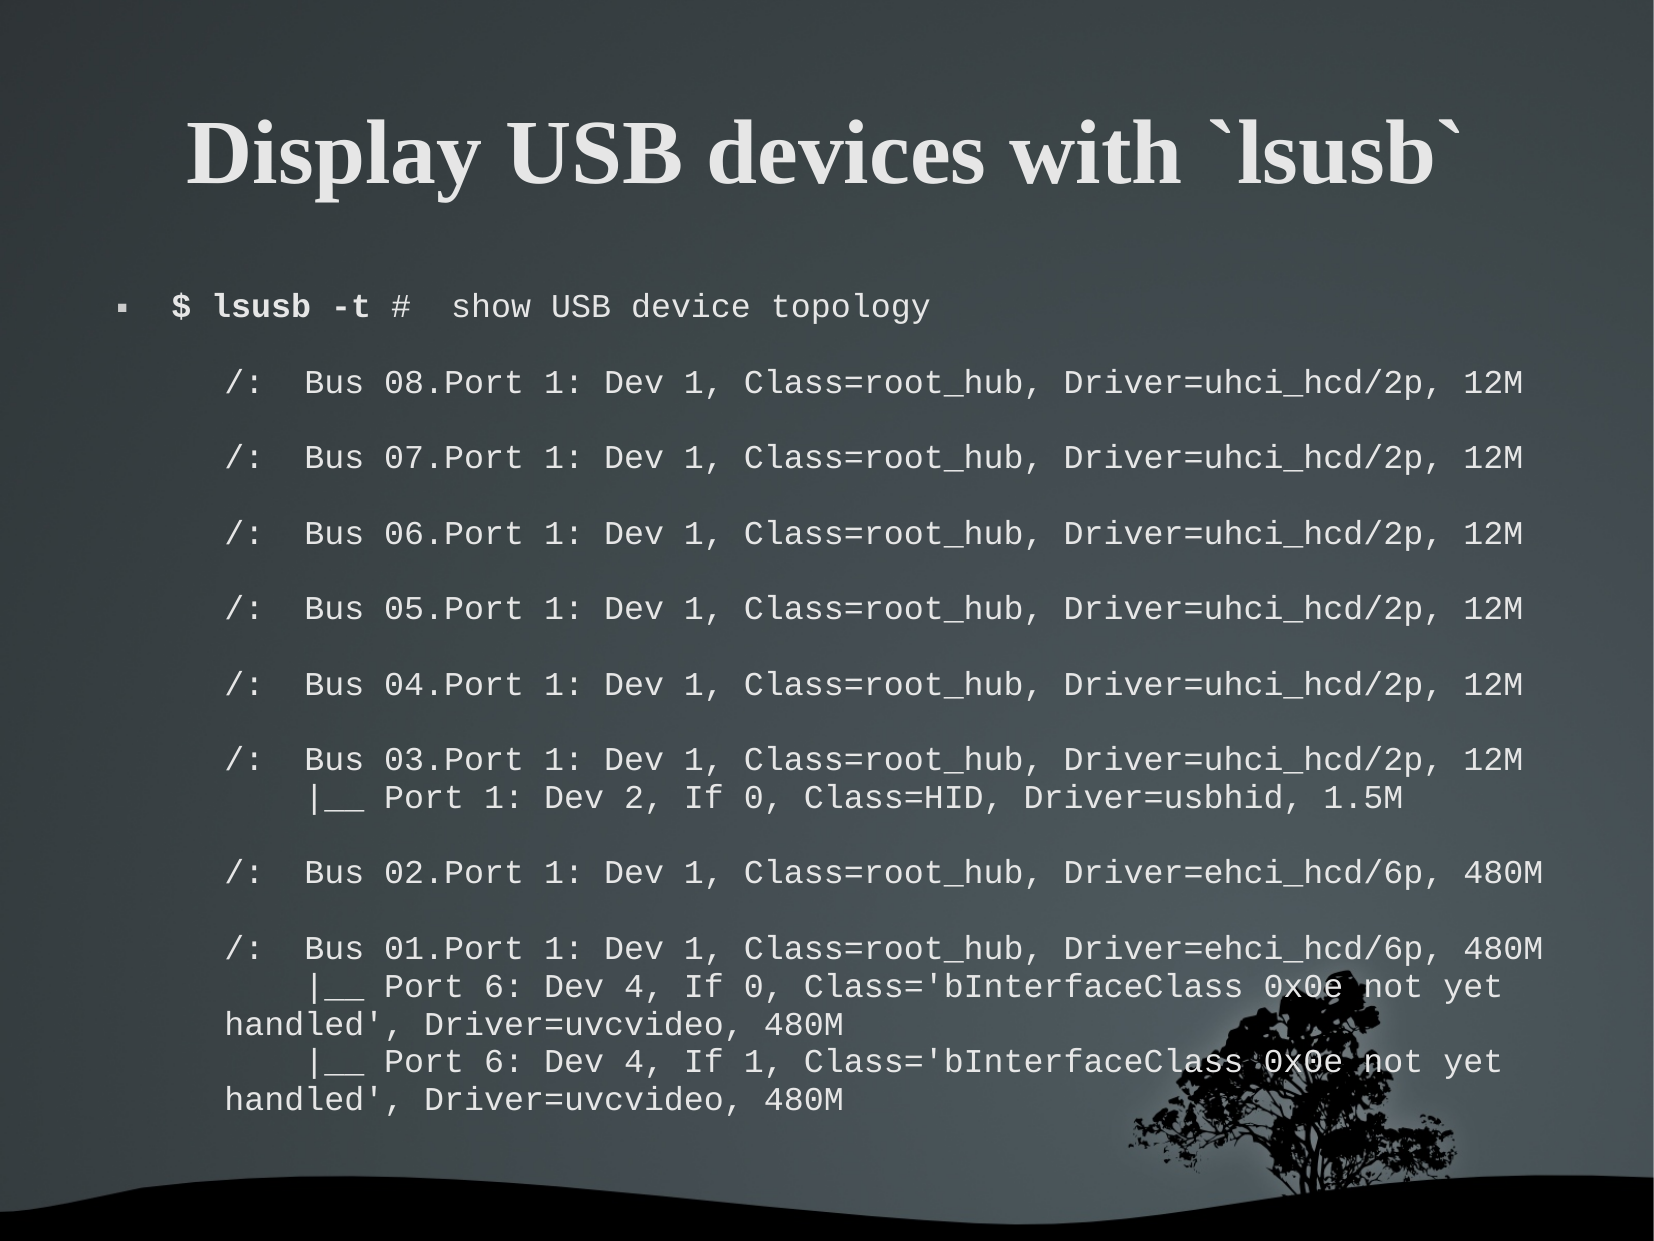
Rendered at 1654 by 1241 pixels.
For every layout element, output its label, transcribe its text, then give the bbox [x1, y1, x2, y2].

picture [0, 0, 1654, 1241]
list $ lsusb -t # show USB device topology /: Bus 08.Port 1: Dev 1, Class=root_hub, Driver=uhci_hcd/2p, 12M /: Bus 07.Port 1: Dev 1, Class=root_hub, Driver=uhci_hcd/2p, 12M /: Bus 06.Port 1: Dev 1, Class=root_hub, Driver=uhci_hcd/2p, 12M /: Bus 05.Port 1: Dev 1, Class=root_hub, Driver=uhci_hcd/2p, 12M /: Bus 04.Port 1: Dev 1, Class=root_hub, Driver=uhci_hcd/2p, 12M /: Bus 03.Port 1: Dev 1, Class=root_hub, Driver=uhci_hcd/2p, 12M |__ Port 1: Dev 2, If 0, Class=HID, Driver=usbhid, 1.5M /: Bus 02.Port 1: Dev 1, Class=root_hub, Driver=ehci_hcd/6p, 480M /: Bus 01.Port 1: Dev 1, Class=root_hub, Driver=ehci_hcd/6p, 480M |__ Port 6: Dev 4, If 0, Class='bInterfaceClass 0x0e not yet handled', Driver=uvcvideo, 480M |__ Port 6: Dev 4, If 1, Class='bInterfaceClass 0x0e not yet handled', Driver=uvcvideo, 480M [82, 290, 1571, 1109]
title Display USB devices with `lsusb` [82, 33, 1571, 273]
